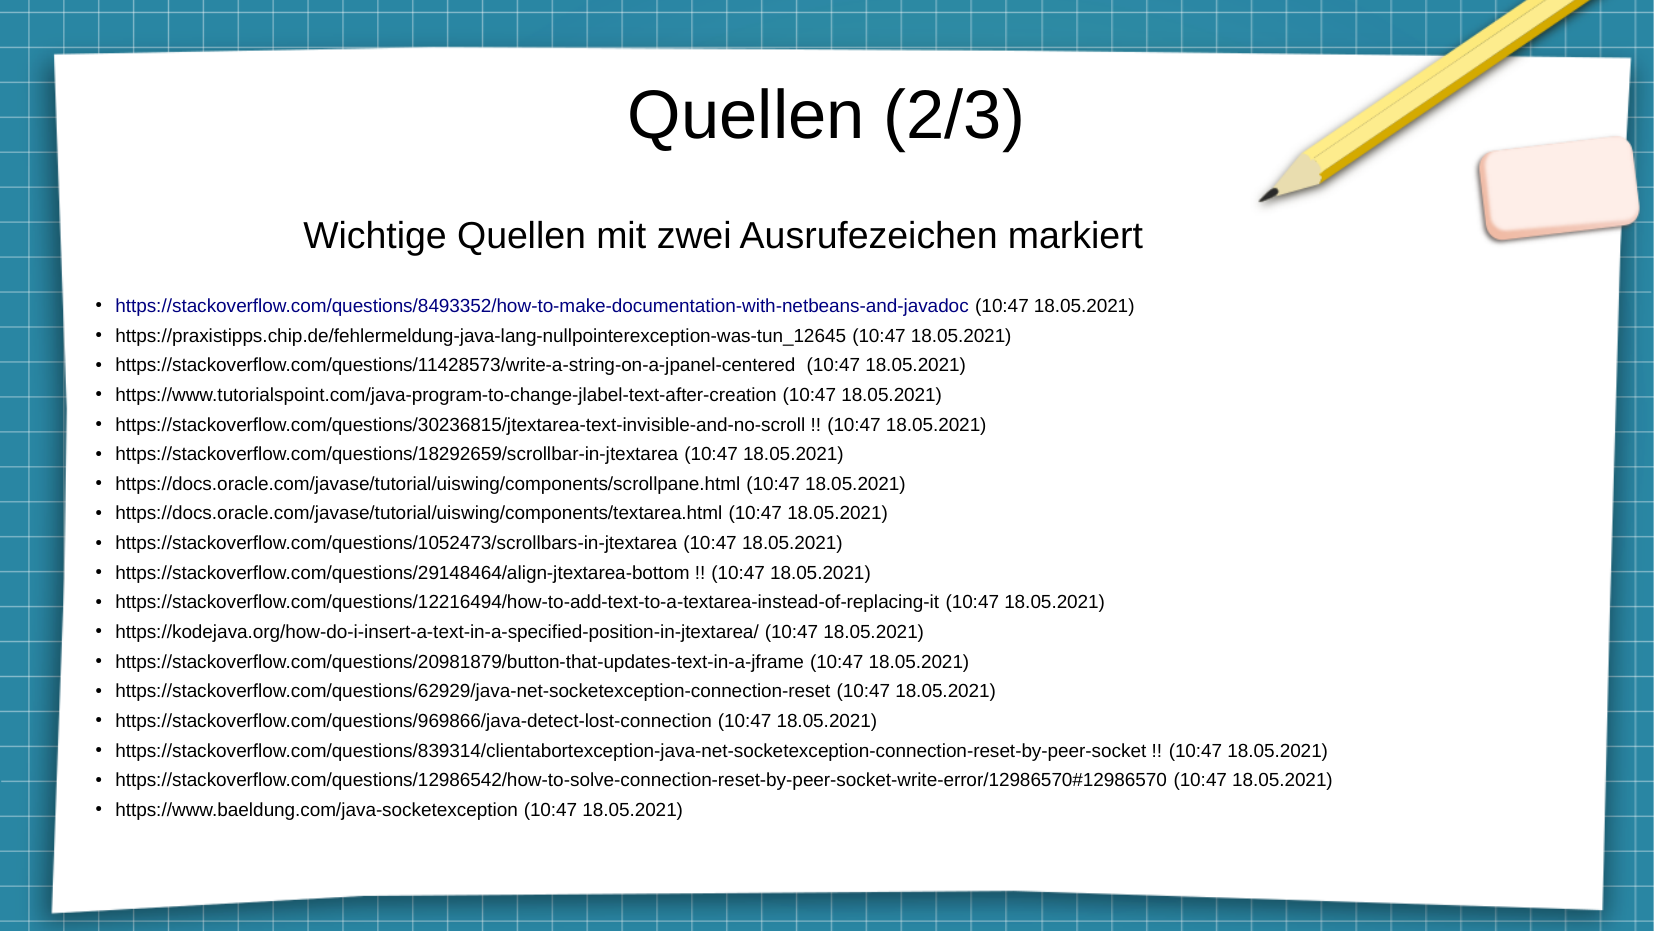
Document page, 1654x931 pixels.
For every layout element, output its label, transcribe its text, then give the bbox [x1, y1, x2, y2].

list https://stackoverflow.com/questions/8493352/how-to-make-documentation-with-netbeans-and-javadoc (10:47 18.05.2021) https://praxistipps.chip.de/fehlermeldung-java-lang-nullpointerexception-was-tun_12645 (10:47 18.05.2021) https://stackoverflow.com/questions/11428573/write-a-string-on-a-jpanel-centered (10:47 18.05.2021) https://www.tutorialspoint.com/java-program-to-change-jlabel-text-after-creation (10:47 18.05.2021) https://stackoverflow.com/questions/30236815/jtextarea-text-invisible-and-no-scroll !! (10:47 18.05.2021) https://stackoverflow.com/questions/18292659/scrollbar-in-jtextarea (10:47 18.05.2021) https://docs.oracle.com/javase/tutorial/uiswing/components/scrollpane.html (10:47 18.05.2021) https://docs.oracle.com/javase/tutorial/uiswing/components/textarea.html (10:47 18.05.2021) https://stackoverflow.com/questions/1052473/scrollbars-in-jtextarea (10:47 18.05.2021) https://stackoverflow.com/questions/29148464/align-jtextarea-bottom !! (10:47 18.05.2021) https://stackoverflow.com/questions/12216494/how-to-add-text-to-a-textarea-instead-of-replacing-it (10:47 18.05.2021) https://kodejava.org/how-do-i-insert-a-text-in-a-specified-position-in-jtextarea/ (10:47 18.05.2021) https://stackoverflow.com/questions/20981879/button-that-updates-text-in-a-jframe (10:47 18.05.2021) https://stackoverflow.com/questions/62929/java-net-socketexception-connection-reset (10:47 18.05.2021) https://stackoverflow.com/questions/969866/java-detect-lost-connection (10:47 18.05.2021) https://stackoverflow.com/questions/839314/clientabortexception-java-net-socketexception-connection-reset-by-peer-socket !! (10:47 18.05.2021) https://stackoverflow.com/questions/12986542/how-to-solve-connection-reset-by-peer-socket-write-error/12986570#12986570 (10:47 18.05.2021) https://www.baeldung.com/java-socketexception (10:47 18.05.2021) [88, 295, 1453, 835]
picture [0, 0, 1654, 931]
title Quellen (2/3) [82, 37, 1571, 193]
text_box Wichtige Quellen mit zwei Ausrufezeichen markiert [118, 206, 1329, 264]
